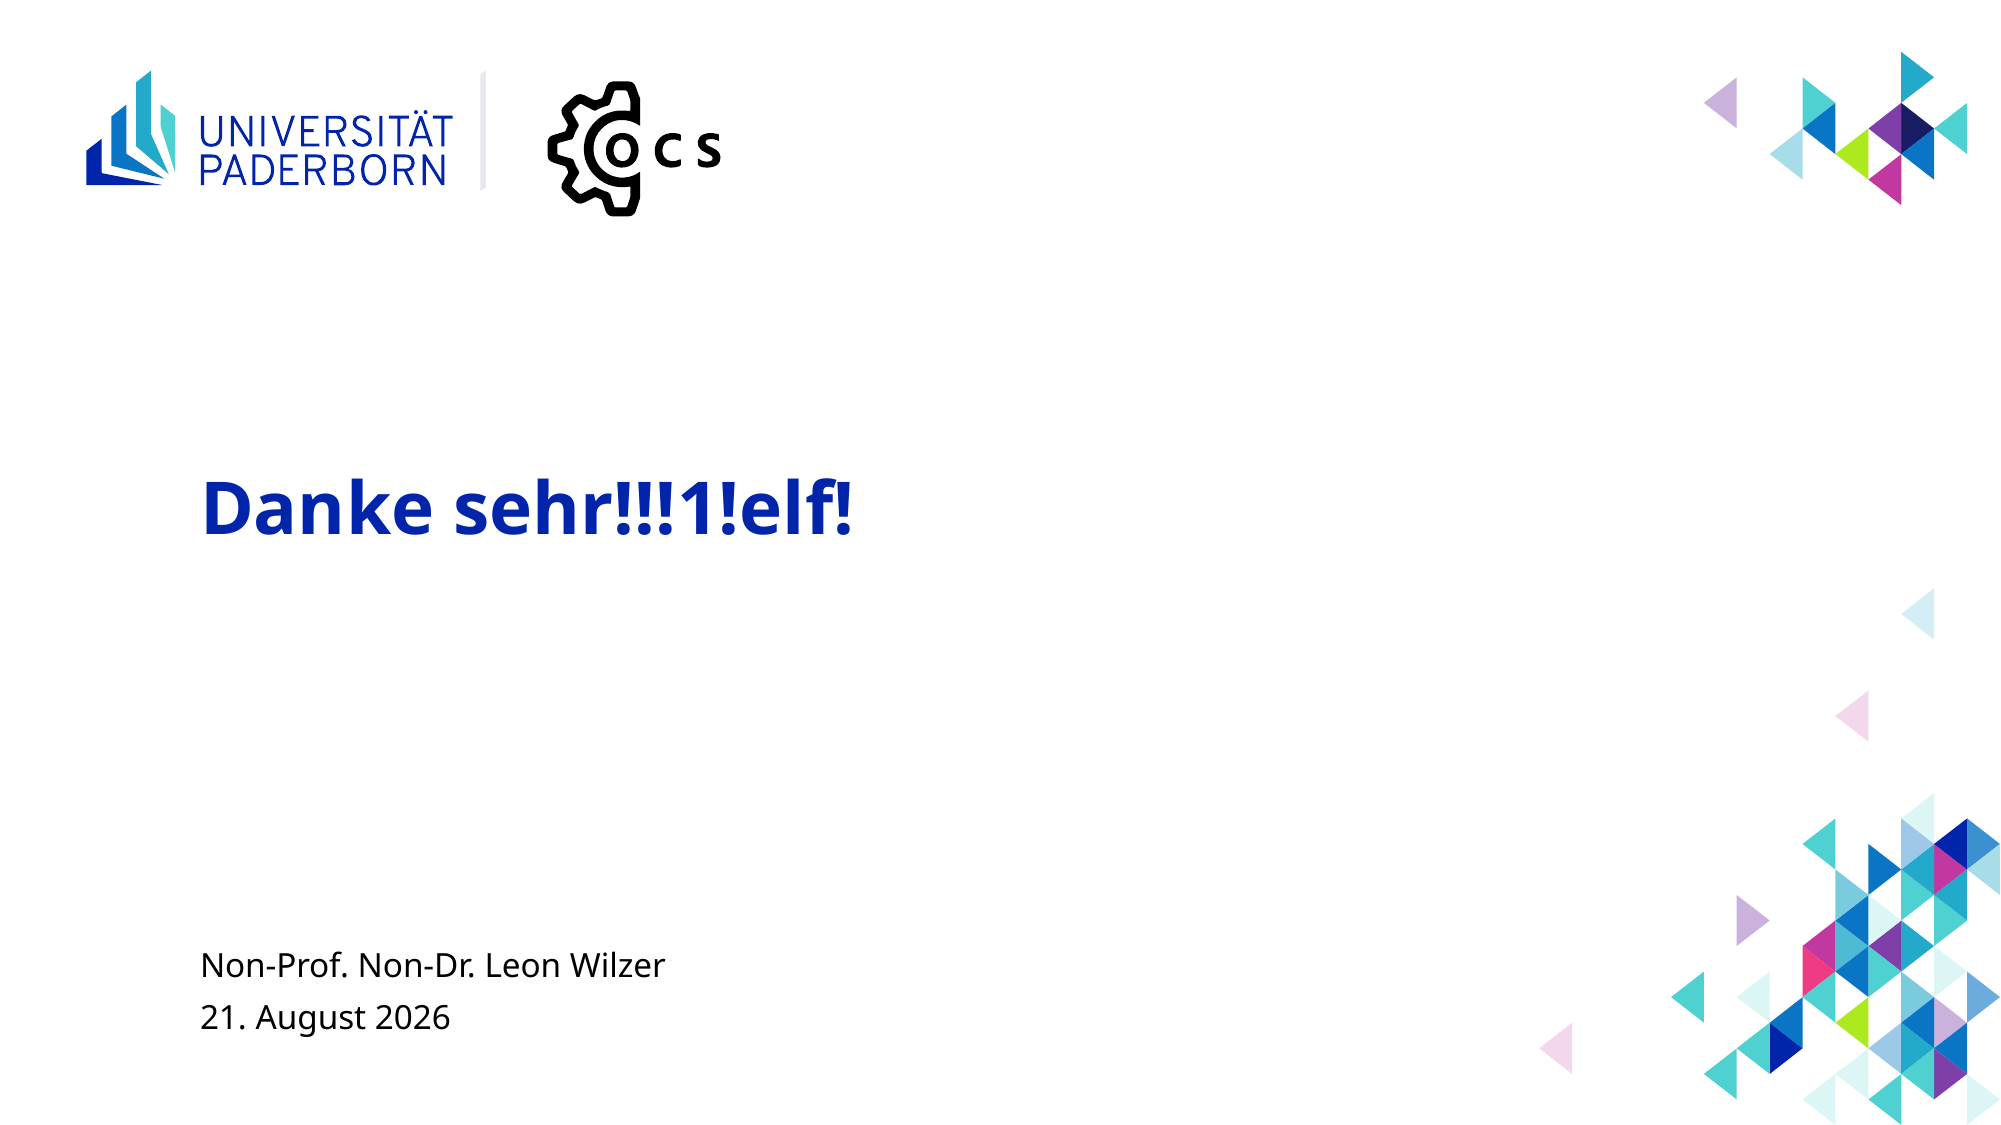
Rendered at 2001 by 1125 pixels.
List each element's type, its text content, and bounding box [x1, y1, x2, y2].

list Non-Prof. Non-Dr. Leon Wilzer 2. November 2024 [200, 933, 1603, 1046]
title Danke sehr!!!1!elf! [200, 347, 1603, 549]
picture [525, 70, 751, 225]
